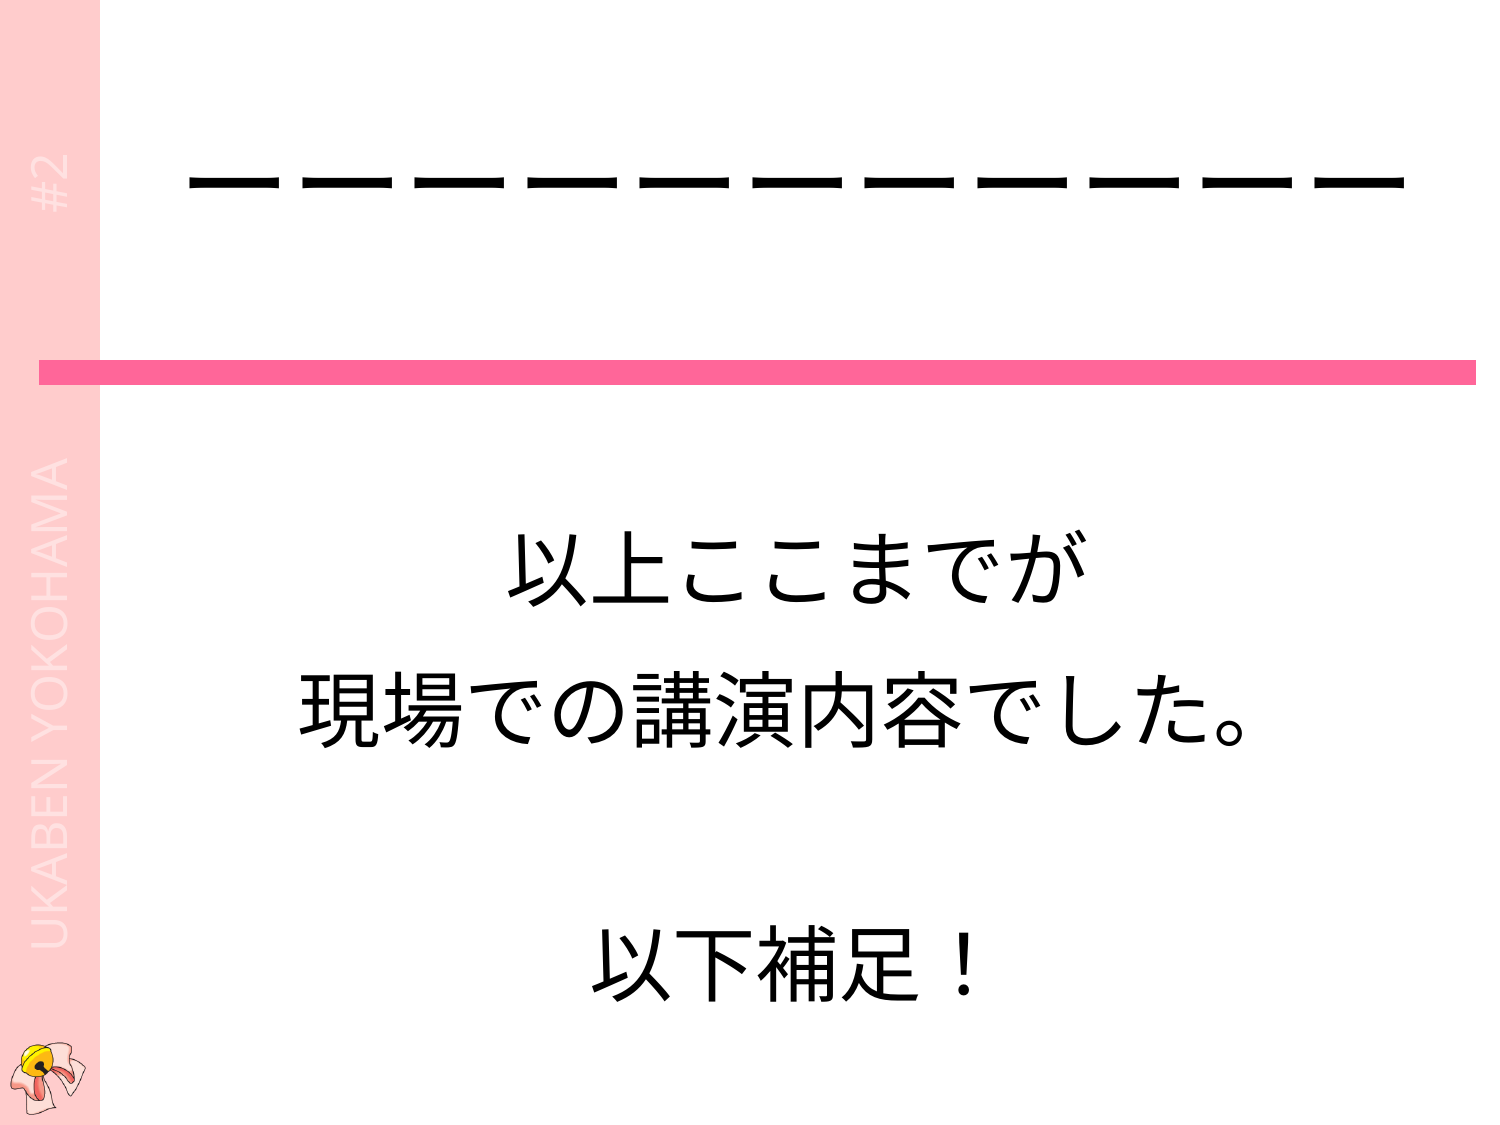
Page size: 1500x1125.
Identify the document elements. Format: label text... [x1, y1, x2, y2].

picture [10, 1042, 86, 1115]
subtitle 以上ここまでが 現場での講演内容でした。 以下補足！ [147, 420, 1447, 1103]
title ーーーーーーーーーーー [147, 36, 1447, 318]
